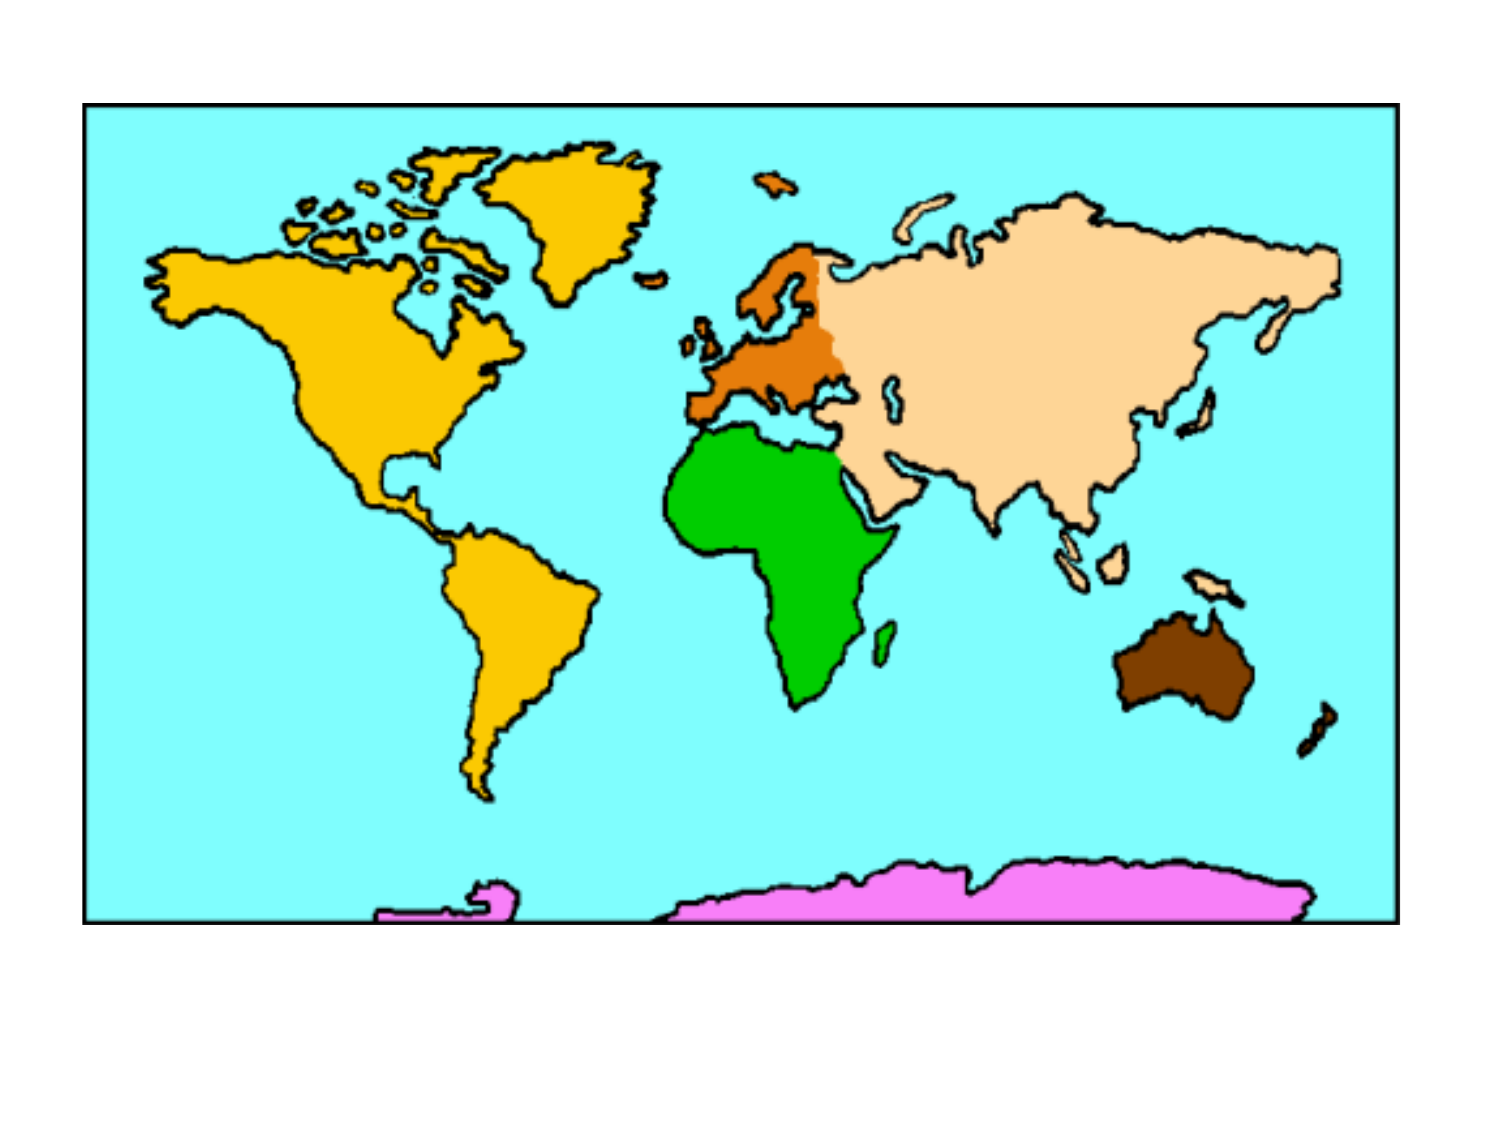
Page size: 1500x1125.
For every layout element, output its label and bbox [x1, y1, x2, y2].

picture [82, 103, 1401, 925]
